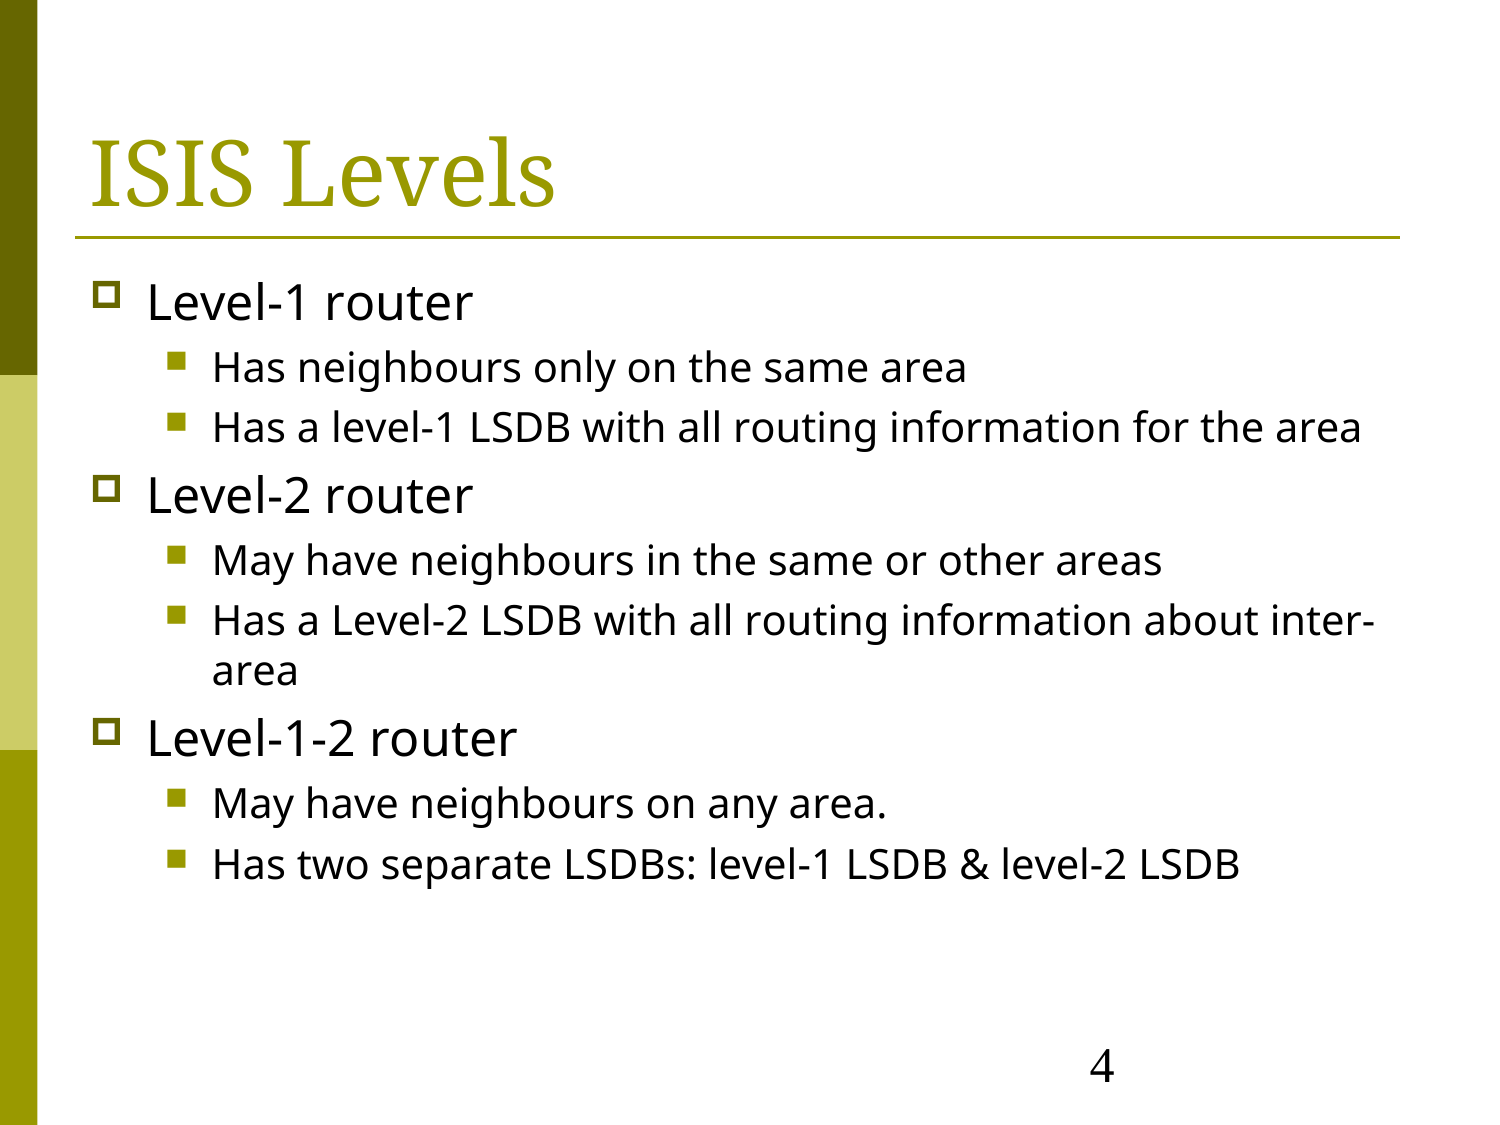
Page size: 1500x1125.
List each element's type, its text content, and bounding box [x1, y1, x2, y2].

list Level-1 router Has neighbours only on the same area Has a level-1 LSDB with all routing information for the area Level-2 router May have neighbours in the same or other areas Has a Level-2 LSDB with all routing information about inter-area Level-1-2 router May have neighbours on any area. Has two separate LSDBs: level-1 LSDB & level-2 LSDB [75, 262, 1426, 1006]
title ISIS Levels [75, 45, 1426, 233]
